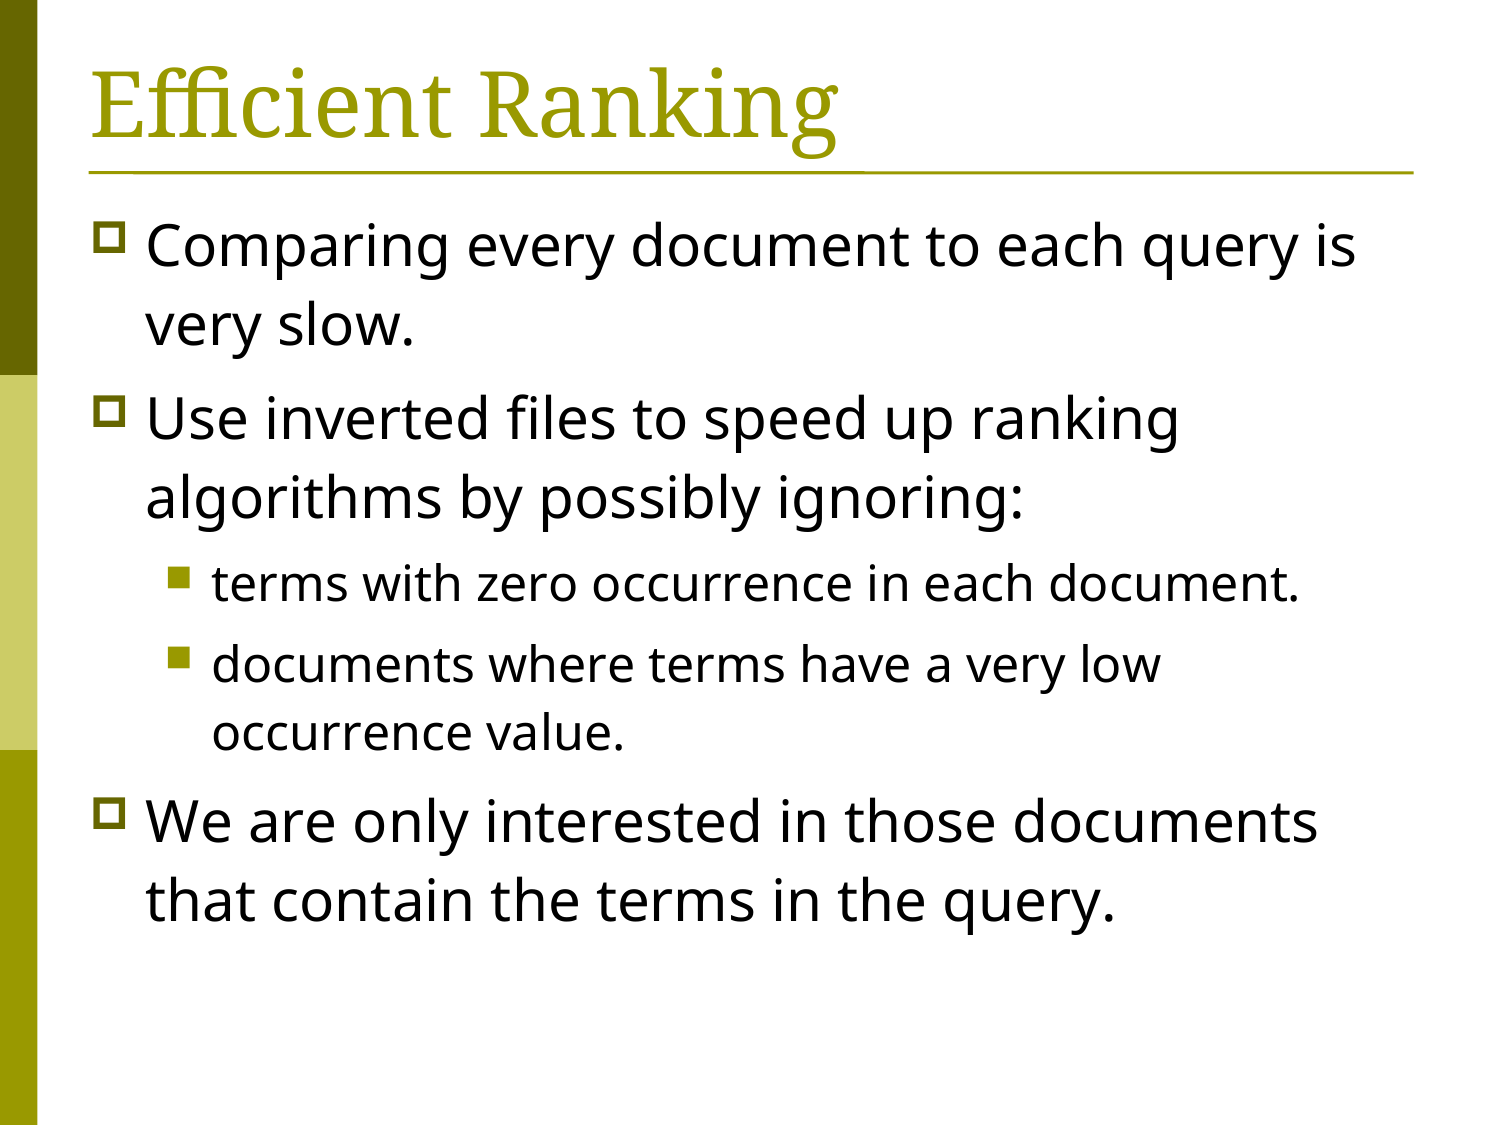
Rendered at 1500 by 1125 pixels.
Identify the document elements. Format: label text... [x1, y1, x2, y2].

list Comparing every document to each query is very slow. Use inverted files to speed up ranking algorithms by possibly ignoring: terms with zero occurrence in each document. documents where terms have a very low occurrence value. We are only interested in those documents that contain the terms in the query. [75, 196, 1426, 1006]
title Efficient Ranking [75, 45, 1426, 173]
